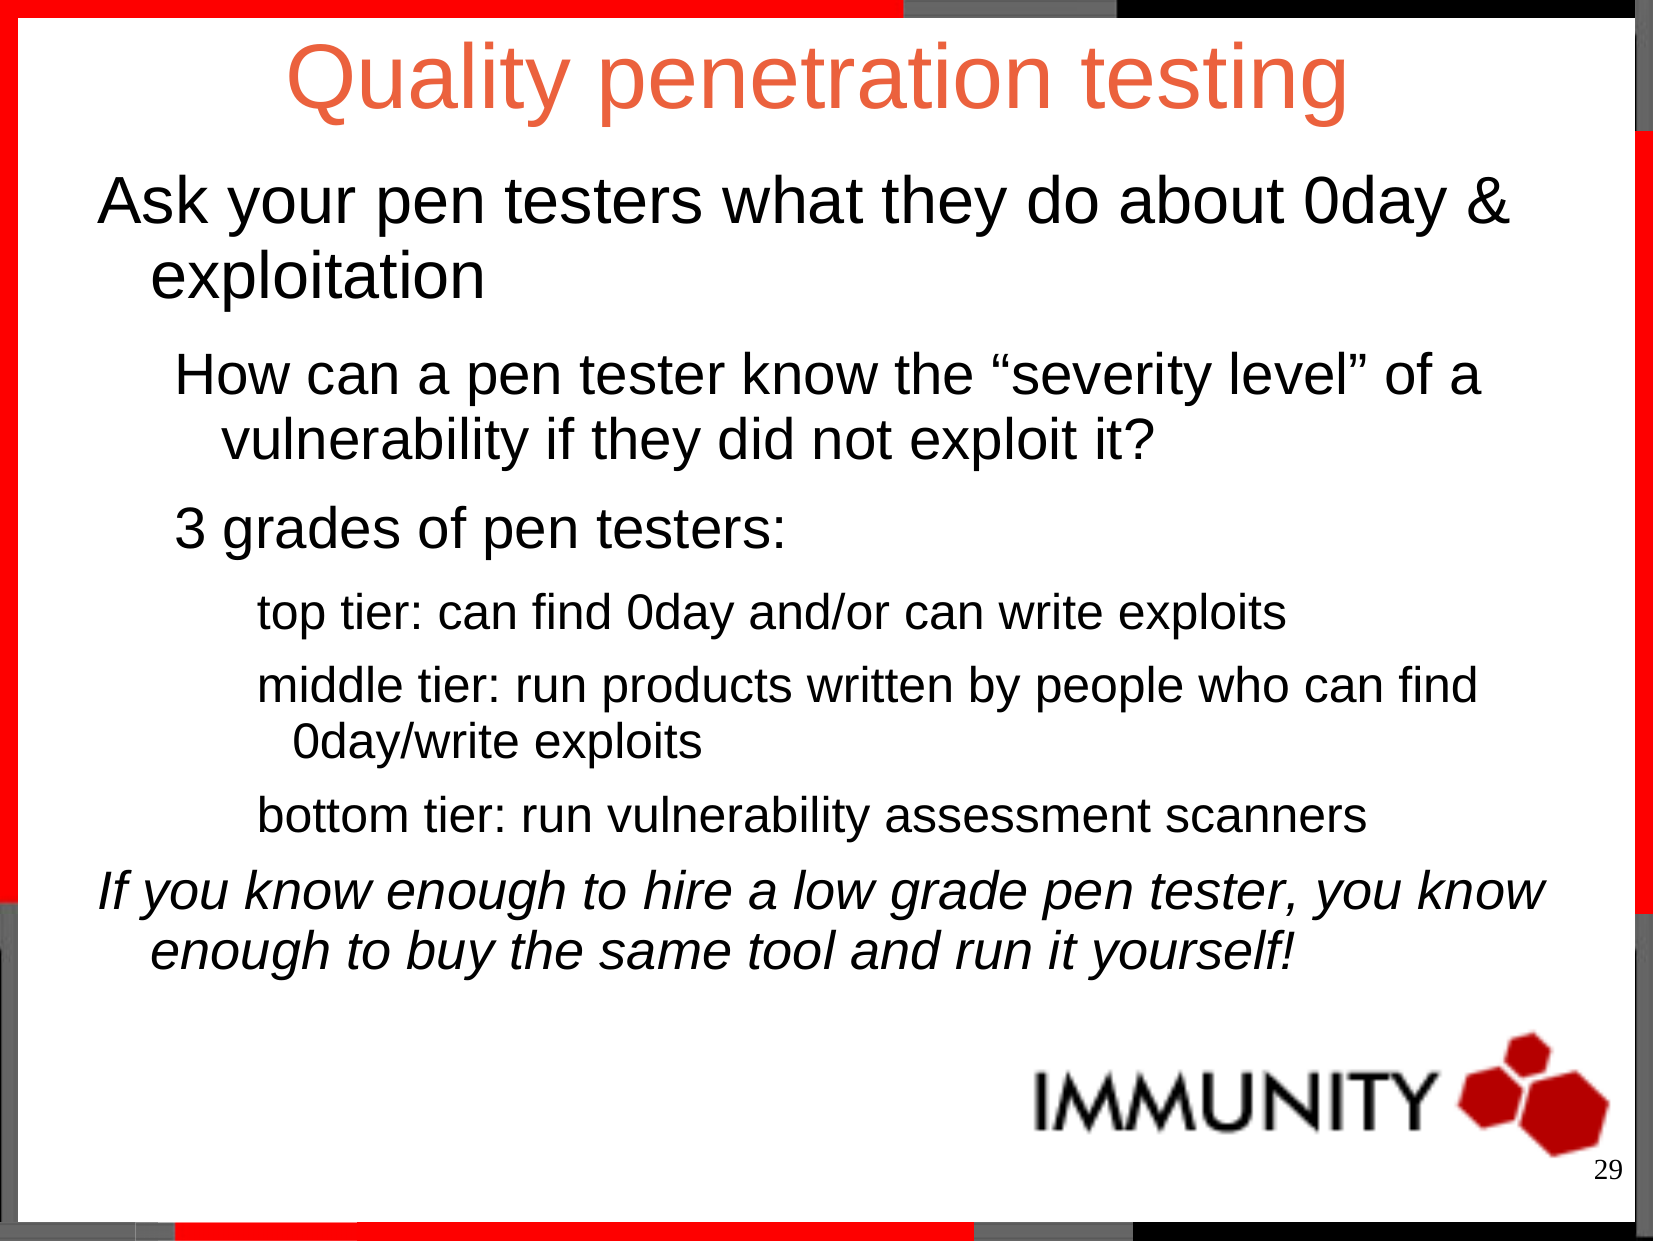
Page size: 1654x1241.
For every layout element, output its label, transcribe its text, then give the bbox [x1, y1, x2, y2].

title Quality penetration testing [75, 7, 1563, 148]
list Ask your pen testers what they do about 0day & exploitation How can a pen tester know the “severity level” of a vulnerability if they did not exploit it? 3 grades of pen testers: top tier: can find 0day and/or can write exploits middle tier: run products written by people who can find 0day/write exploits bottom tier: run vulnerability assessment scanners If you know enough to hire a low grade pen tester, you know enough to buy the same tool and run it yourself! [79, 162, 1568, 1014]
picture [0, 0, 1653, 1241]
